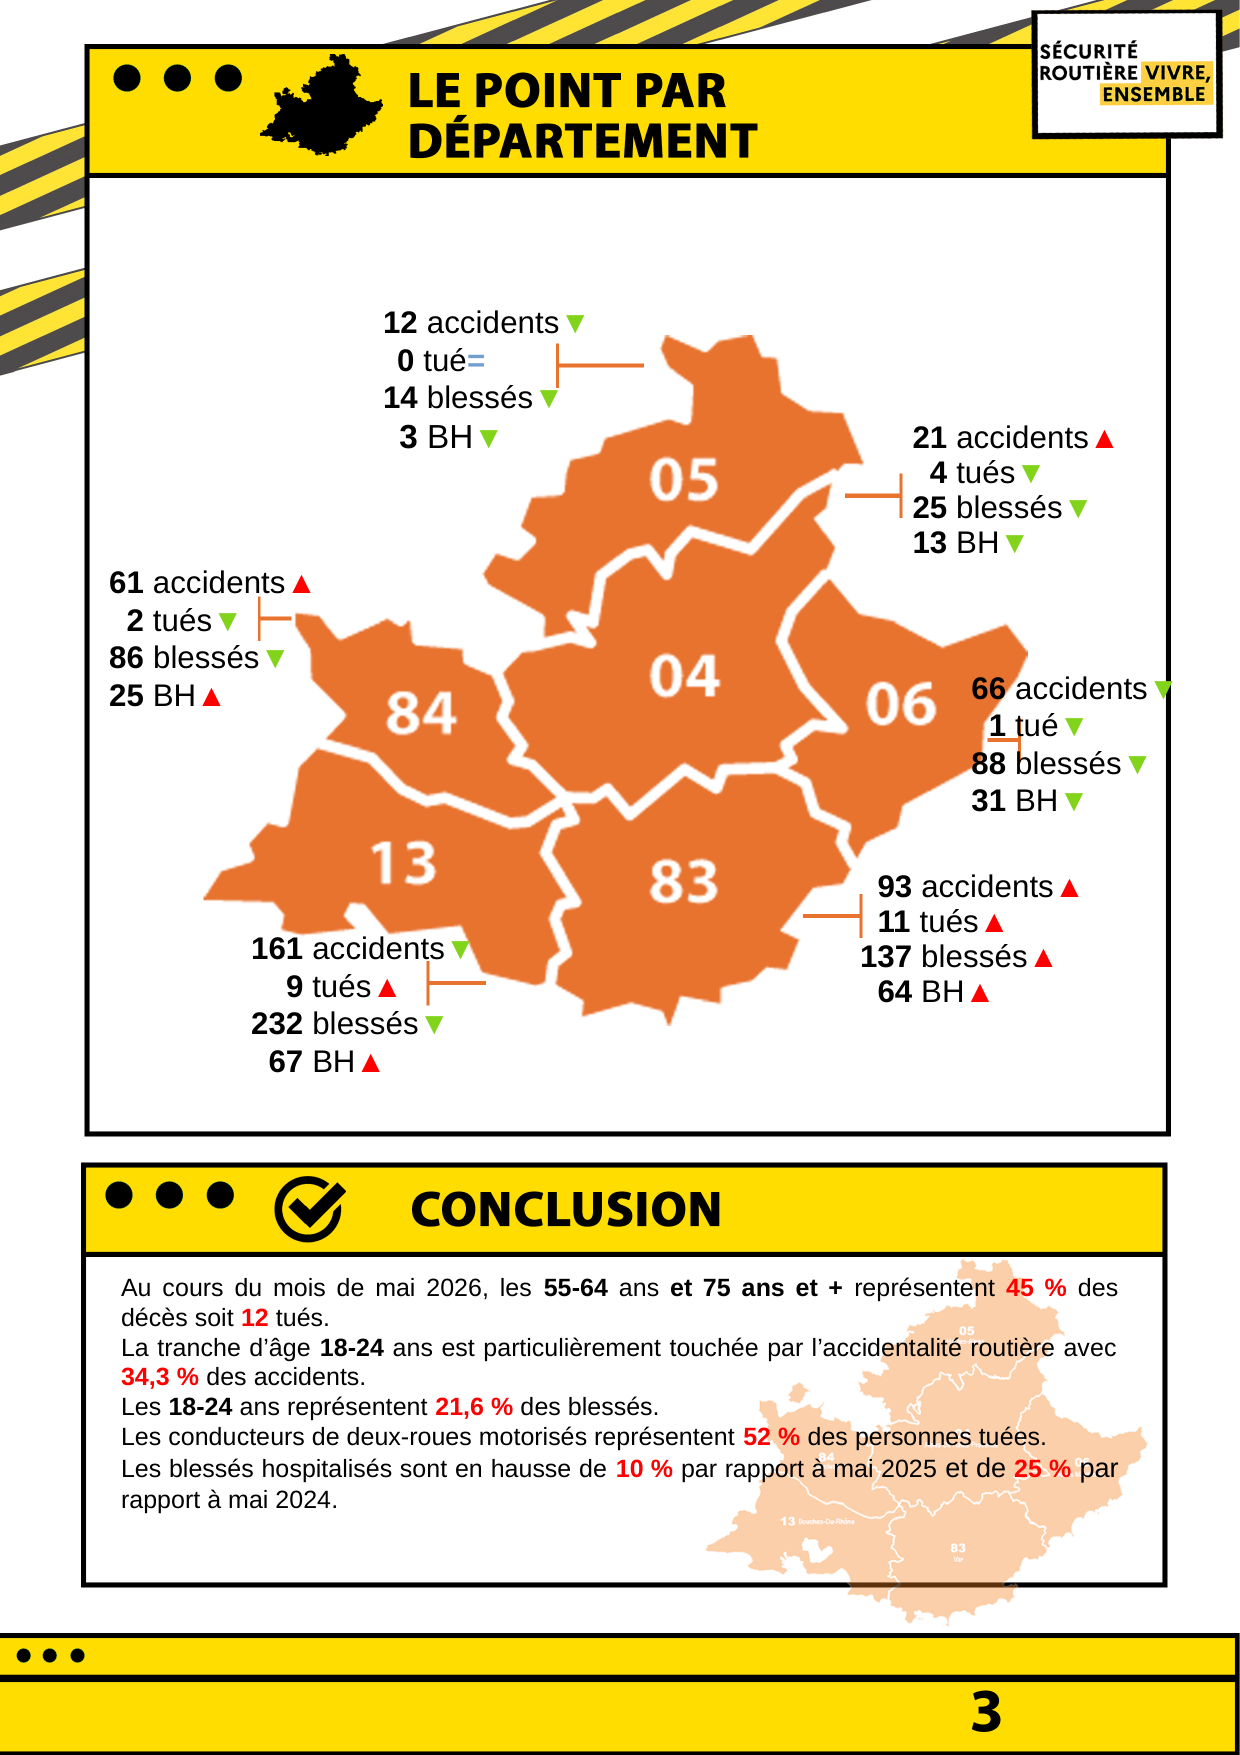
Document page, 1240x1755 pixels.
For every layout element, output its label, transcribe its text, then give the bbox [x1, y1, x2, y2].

text_box 161 accidents▼ 9 tués▲ 232 blessés▼ 67 BH▲ [236, 921, 520, 1028]
text_box Au cours du mois de mai 2026, les 55-64 ans et 75 ans et + représentent 45 % des décès soit 12 tués. La tranche d’âge 18-24 ans est particulièrement touchée par l’accidentalité routière avec 34,3 % des accidents. Les 18-24 ans représentent 21,6 % des blessés. Les conducteurs de deux-roues motorisés représentent 52 % des personnes tuées. Les blessés hospitalisés sont en hausse de 10 % par rapport à mai 2025 et de 25 % par rapport à mai 2024. [106, 1263, 1134, 1571]
text_box 21 accidents▲ 4 tués▼ 25 blessés▼ 13 BH▼ [897, 413, 1158, 661]
text_box 61 accidents▲ 2 tués▼ 86 blessés▼ 25 BH▲ [94, 555, 343, 686]
text_box 66 accidents▼ 1 tué▼ 88 blessés▼ 31 BH▼ [956, 660, 1240, 863]
text_box [0, 0, 1240, 1755]
text_box 12 accidents▼ 0 tué= 14 blessés▼ 3 BH▼ [354, 295, 650, 438]
text_box 93 accidents▲ 11 tués▲ 137 blessés▲ 64 BH▲ [845, 862, 1123, 1016]
